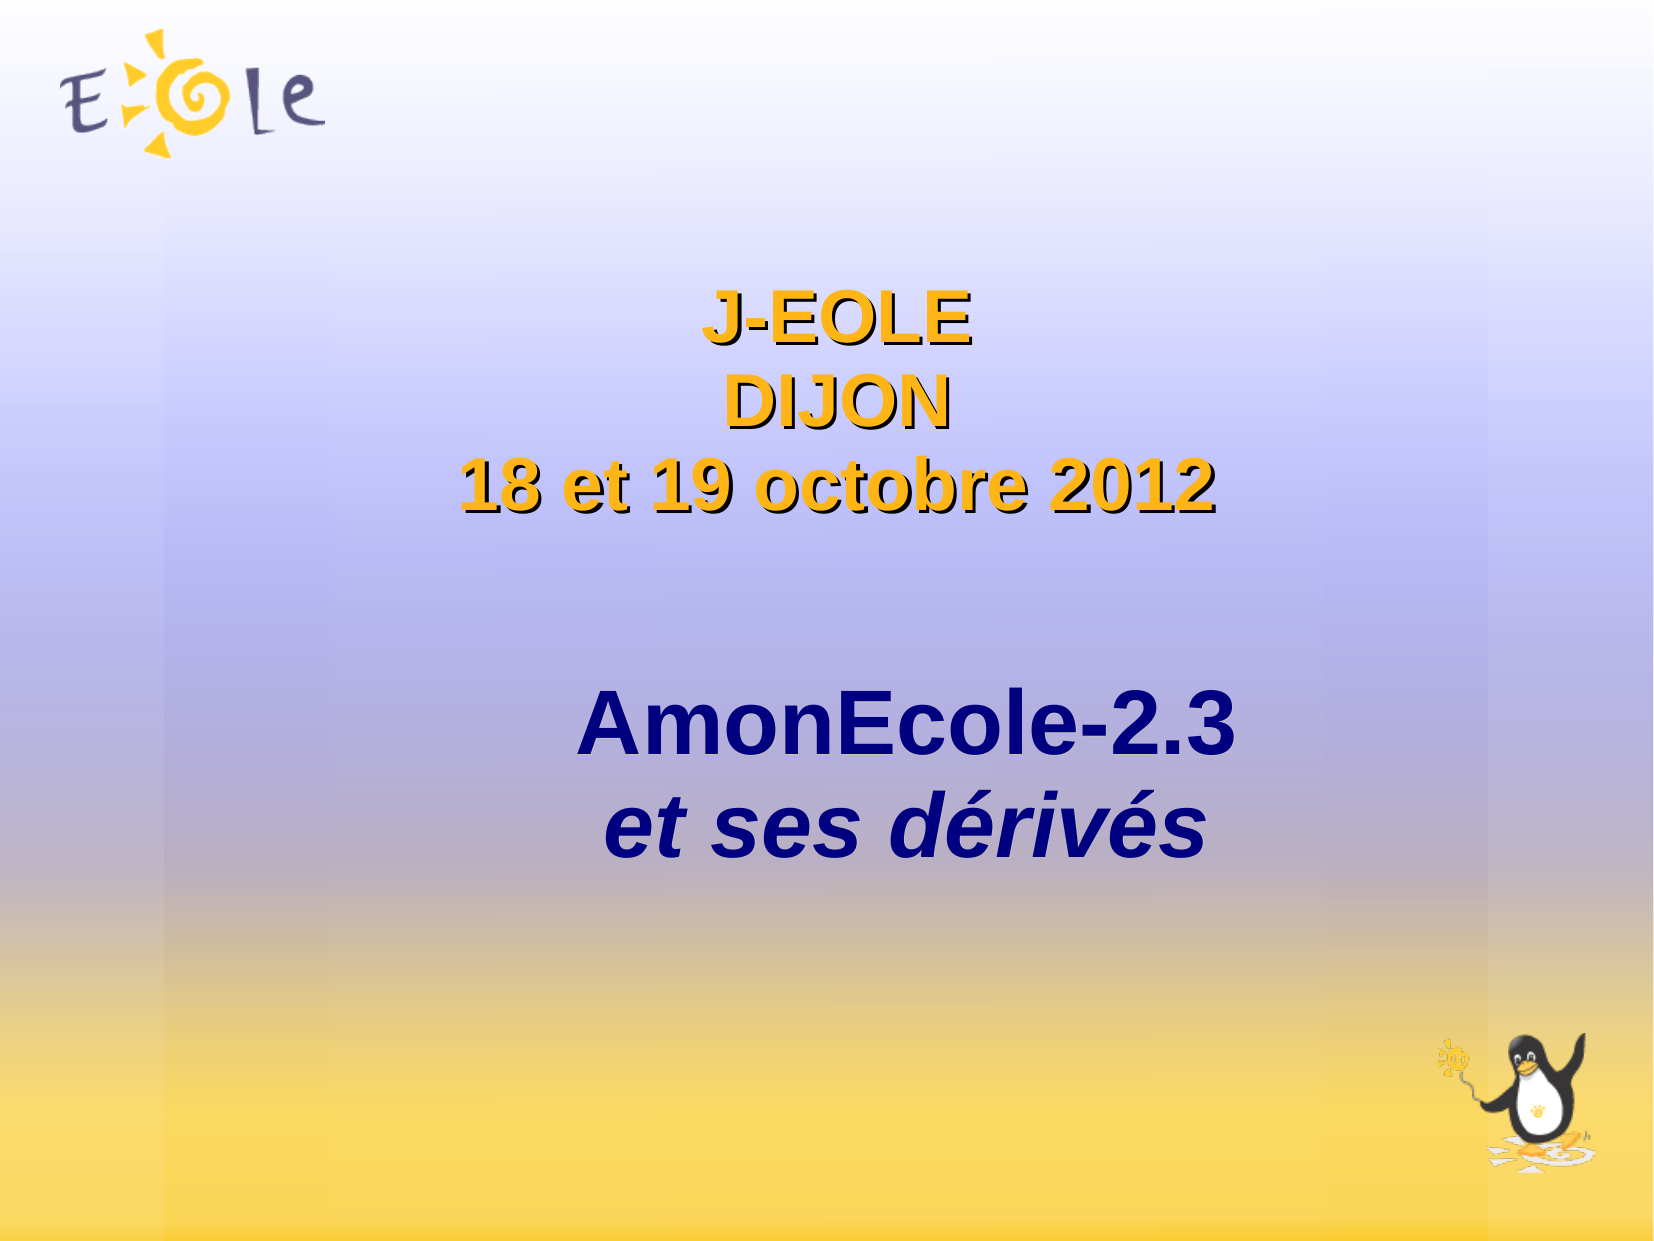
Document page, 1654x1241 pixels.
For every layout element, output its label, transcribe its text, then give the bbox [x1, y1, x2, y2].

picture [0, 0, 1654, 1241]
title J-EOLE DIJON 18 et 19 octobre 2012 [93, 120, 1582, 682]
text_box AmonEcole-2.3 et ses dérivés [561, 664, 1232, 916]
